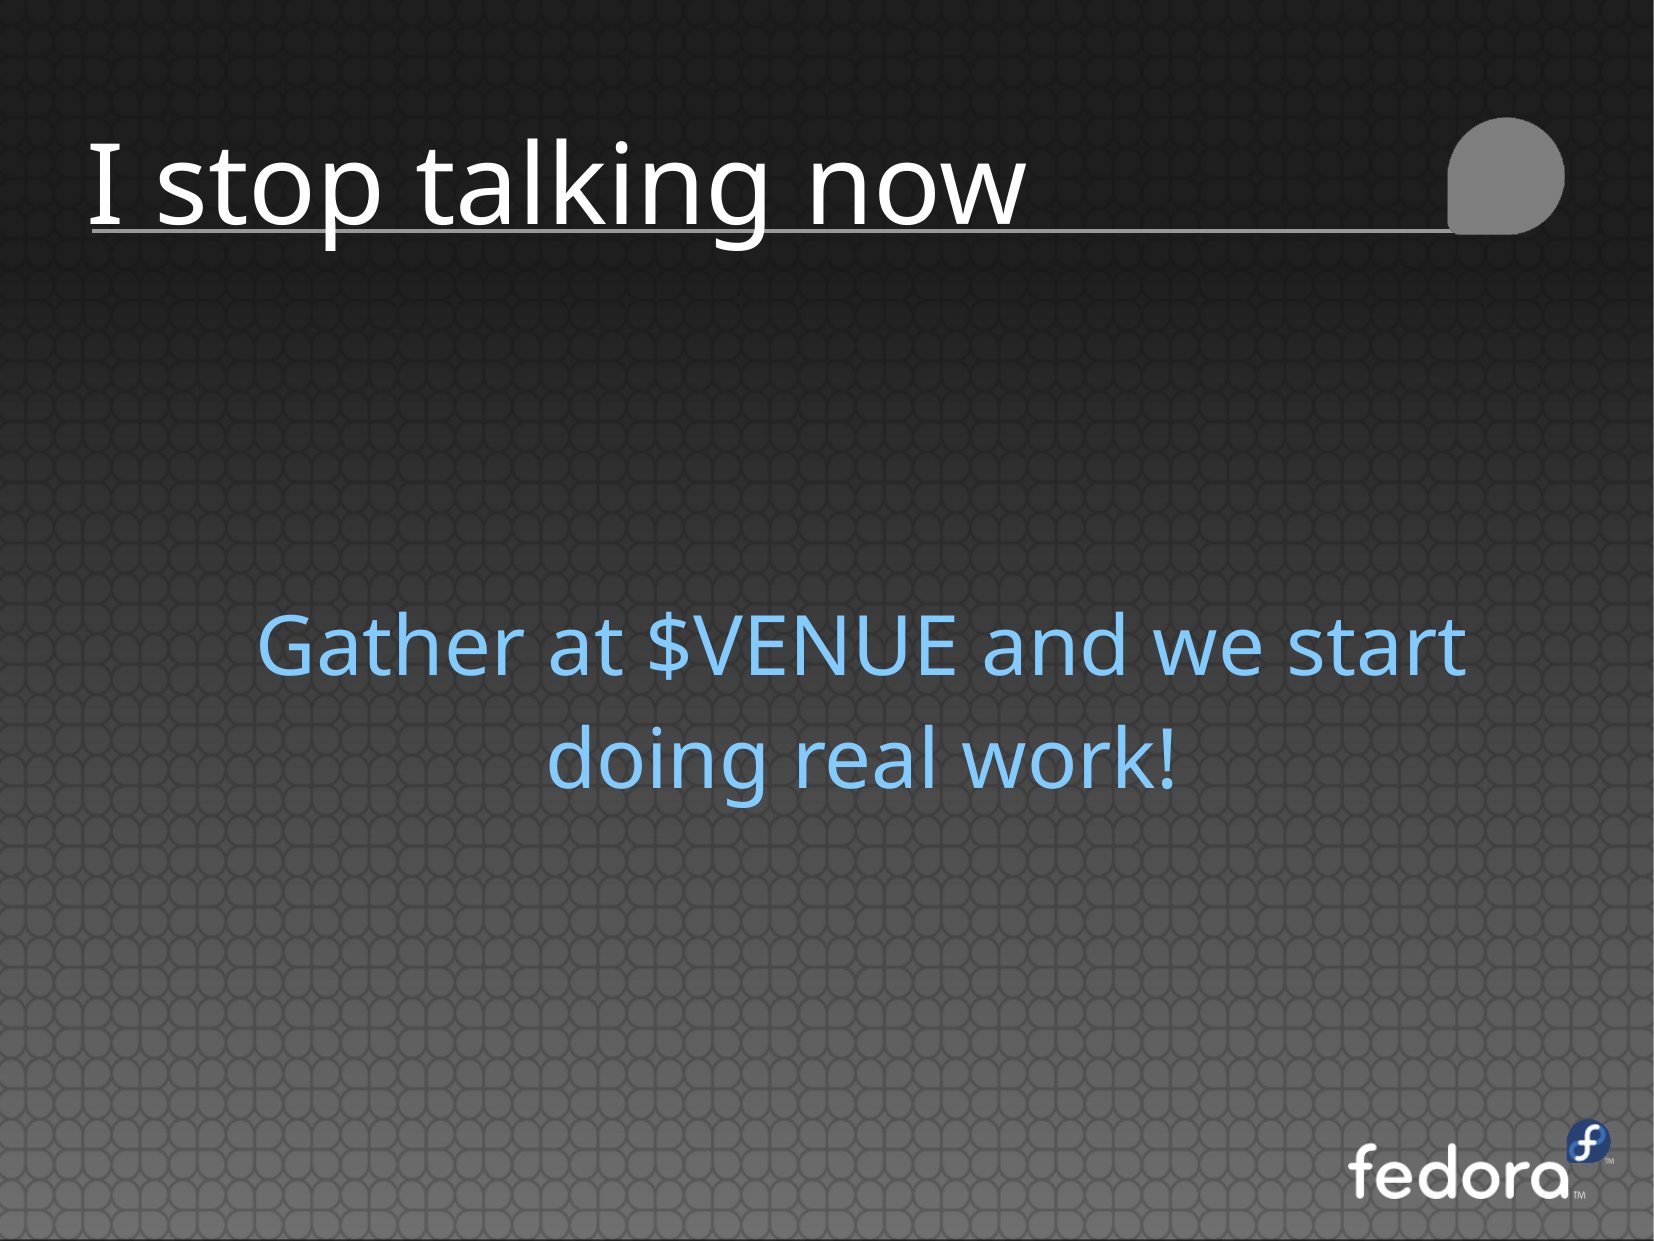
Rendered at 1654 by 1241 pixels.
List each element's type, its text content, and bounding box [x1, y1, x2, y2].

title I stop talking now [86, 112, 1576, 249]
subtitle Gather at $VENUE and we start doing real work! [82, 290, 1571, 1109]
picture [0, 0, 1654, 1241]
